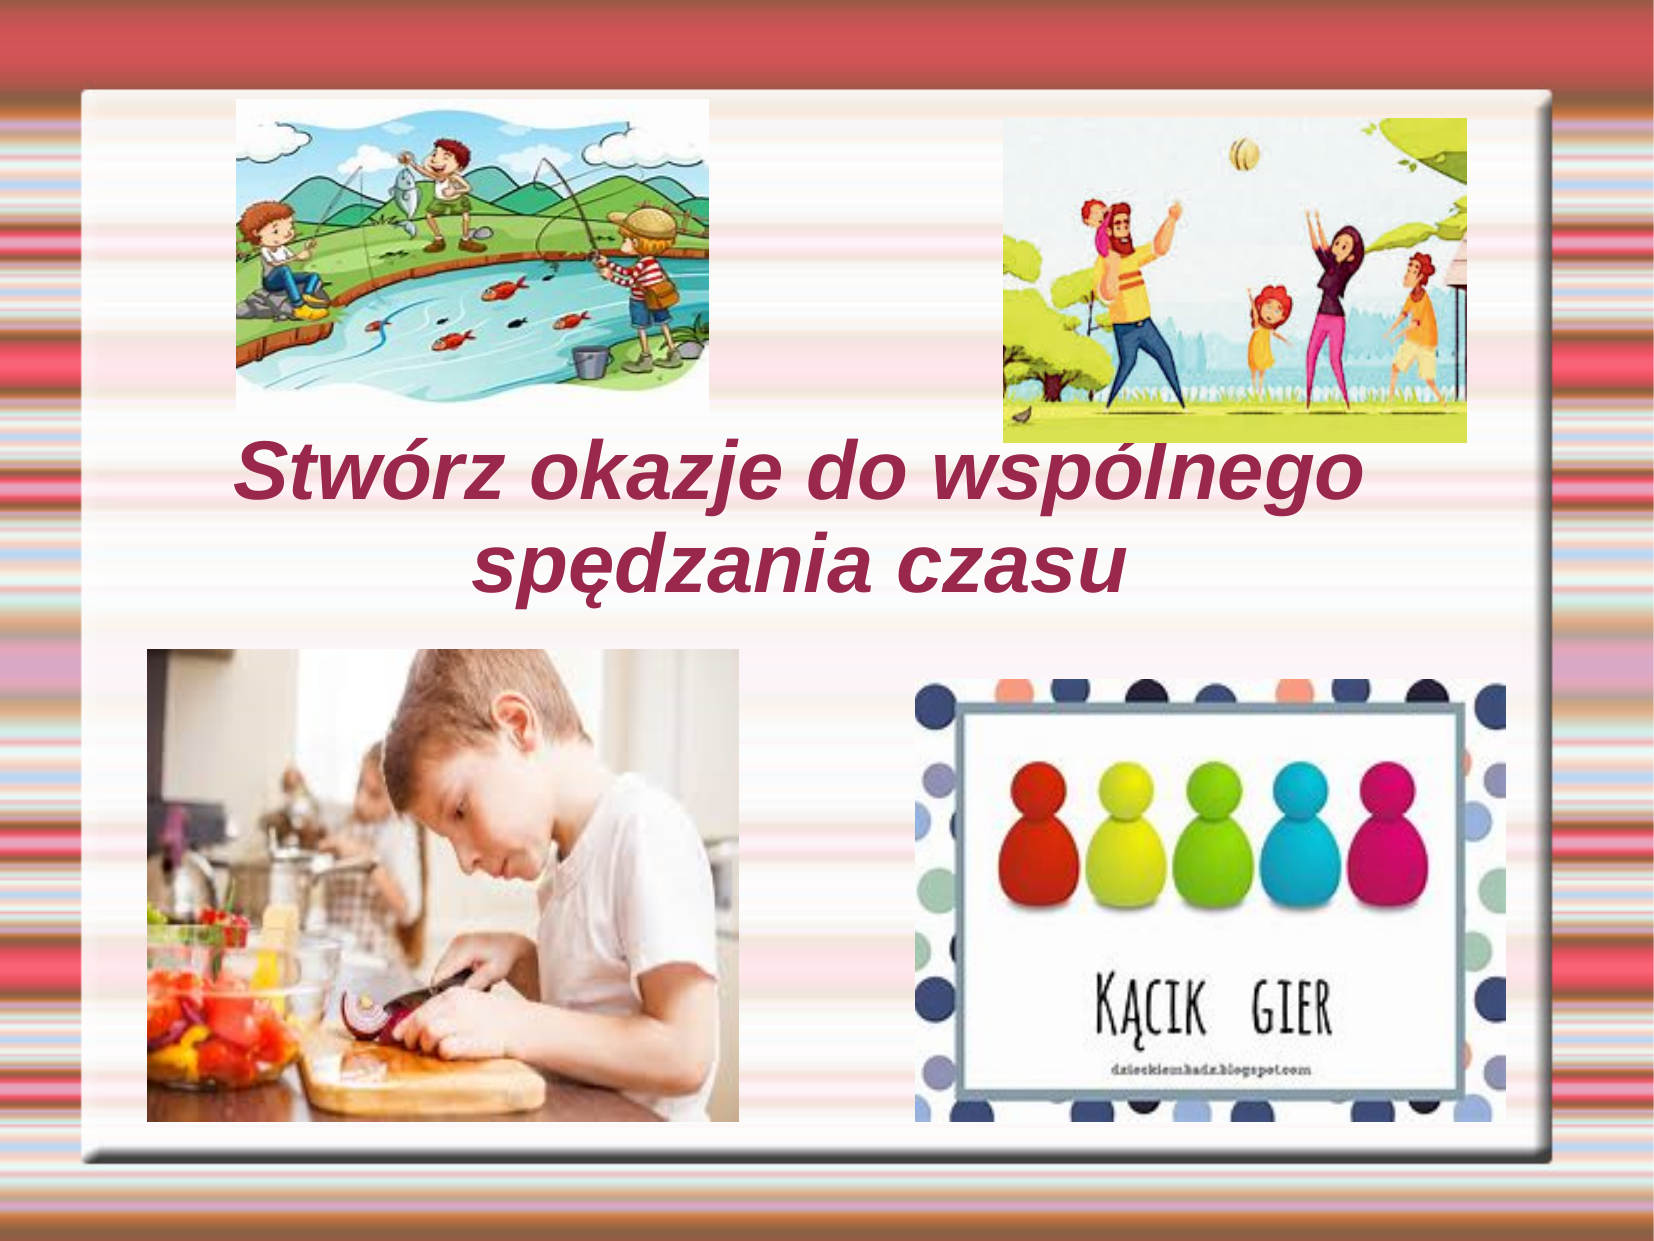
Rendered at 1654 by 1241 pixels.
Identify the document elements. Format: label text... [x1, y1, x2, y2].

picture [0, 0, 1654, 1241]
title Stwórz okazje do wspólnego spędzania czasu [93, 413, 1506, 621]
